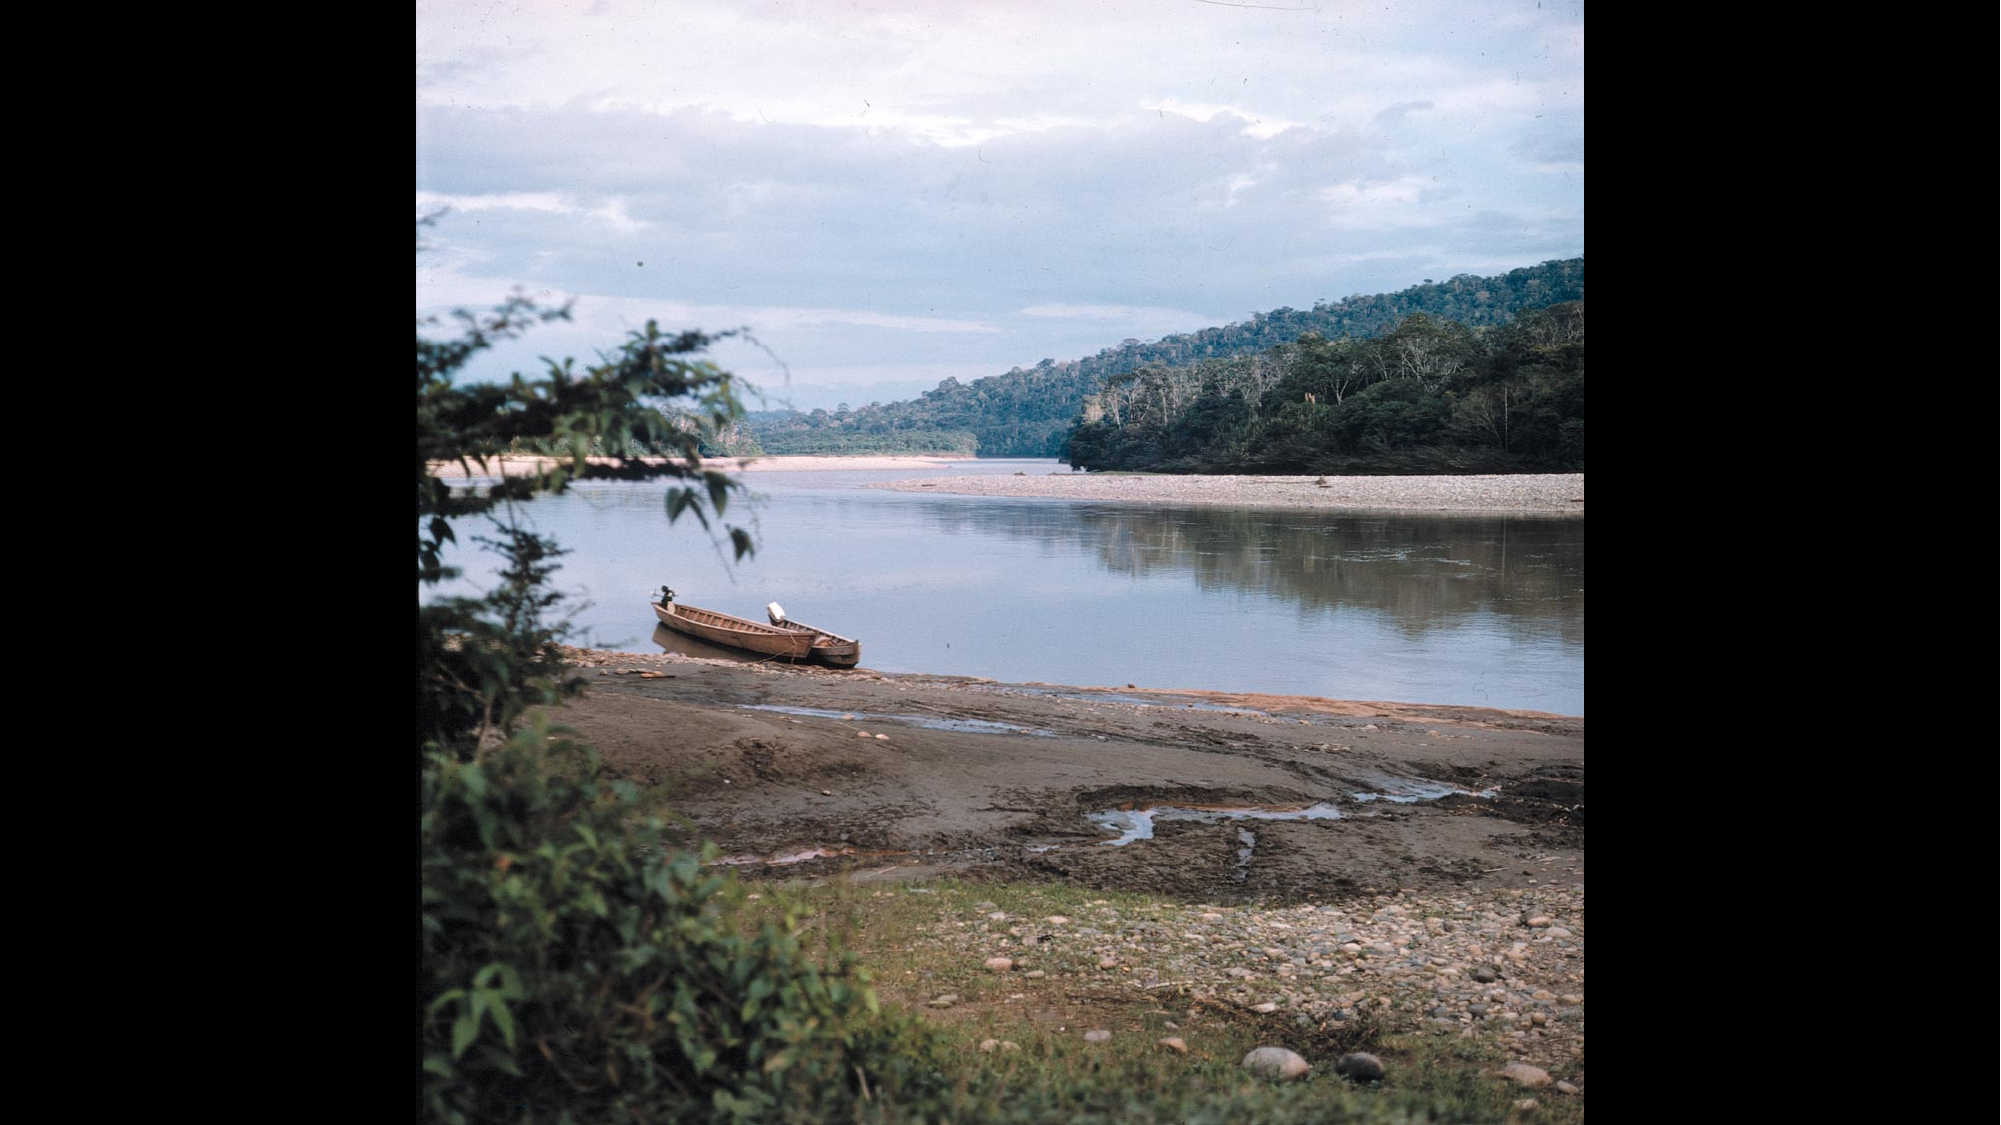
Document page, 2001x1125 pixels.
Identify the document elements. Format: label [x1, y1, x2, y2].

picture [416, 0, 1584, 1125]
